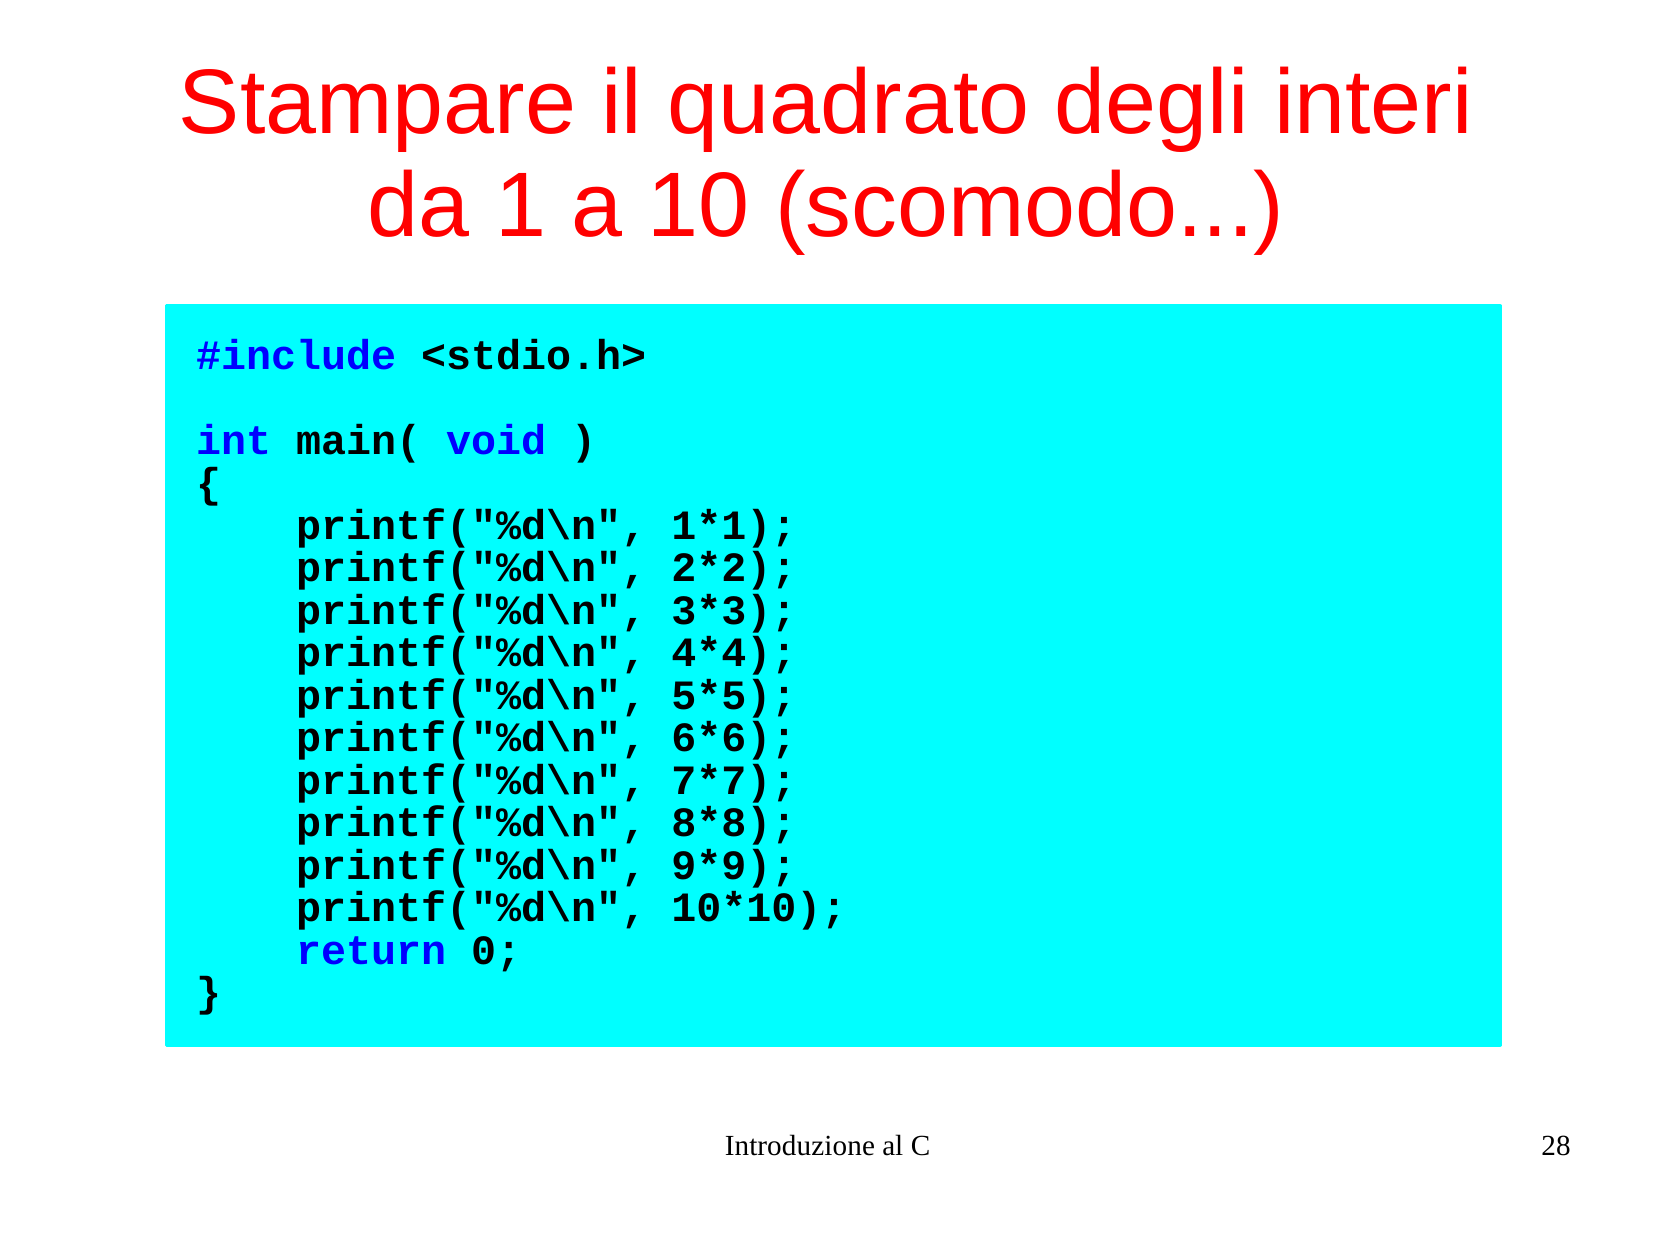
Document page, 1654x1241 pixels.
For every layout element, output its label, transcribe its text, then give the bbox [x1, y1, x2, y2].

text_box #include <stdio.h> int main( void ) { printf("%d\n", 1*1); printf("%d\n", 2*2); printf("%d\n", 3*3); printf("%d\n", 4*4); printf("%d\n", 5*5); printf("%d\n", 6*6); printf("%d\n", 7*7); printf("%d\n", 8*8); printf("%d\n", 9*9); printf("%d\n", 10*10); return 0; } [166, 305, 1501, 1046]
title Stampare il quadrato degli interi da 1 a 10 (scomodo...) [82, 50, 1571, 256]
